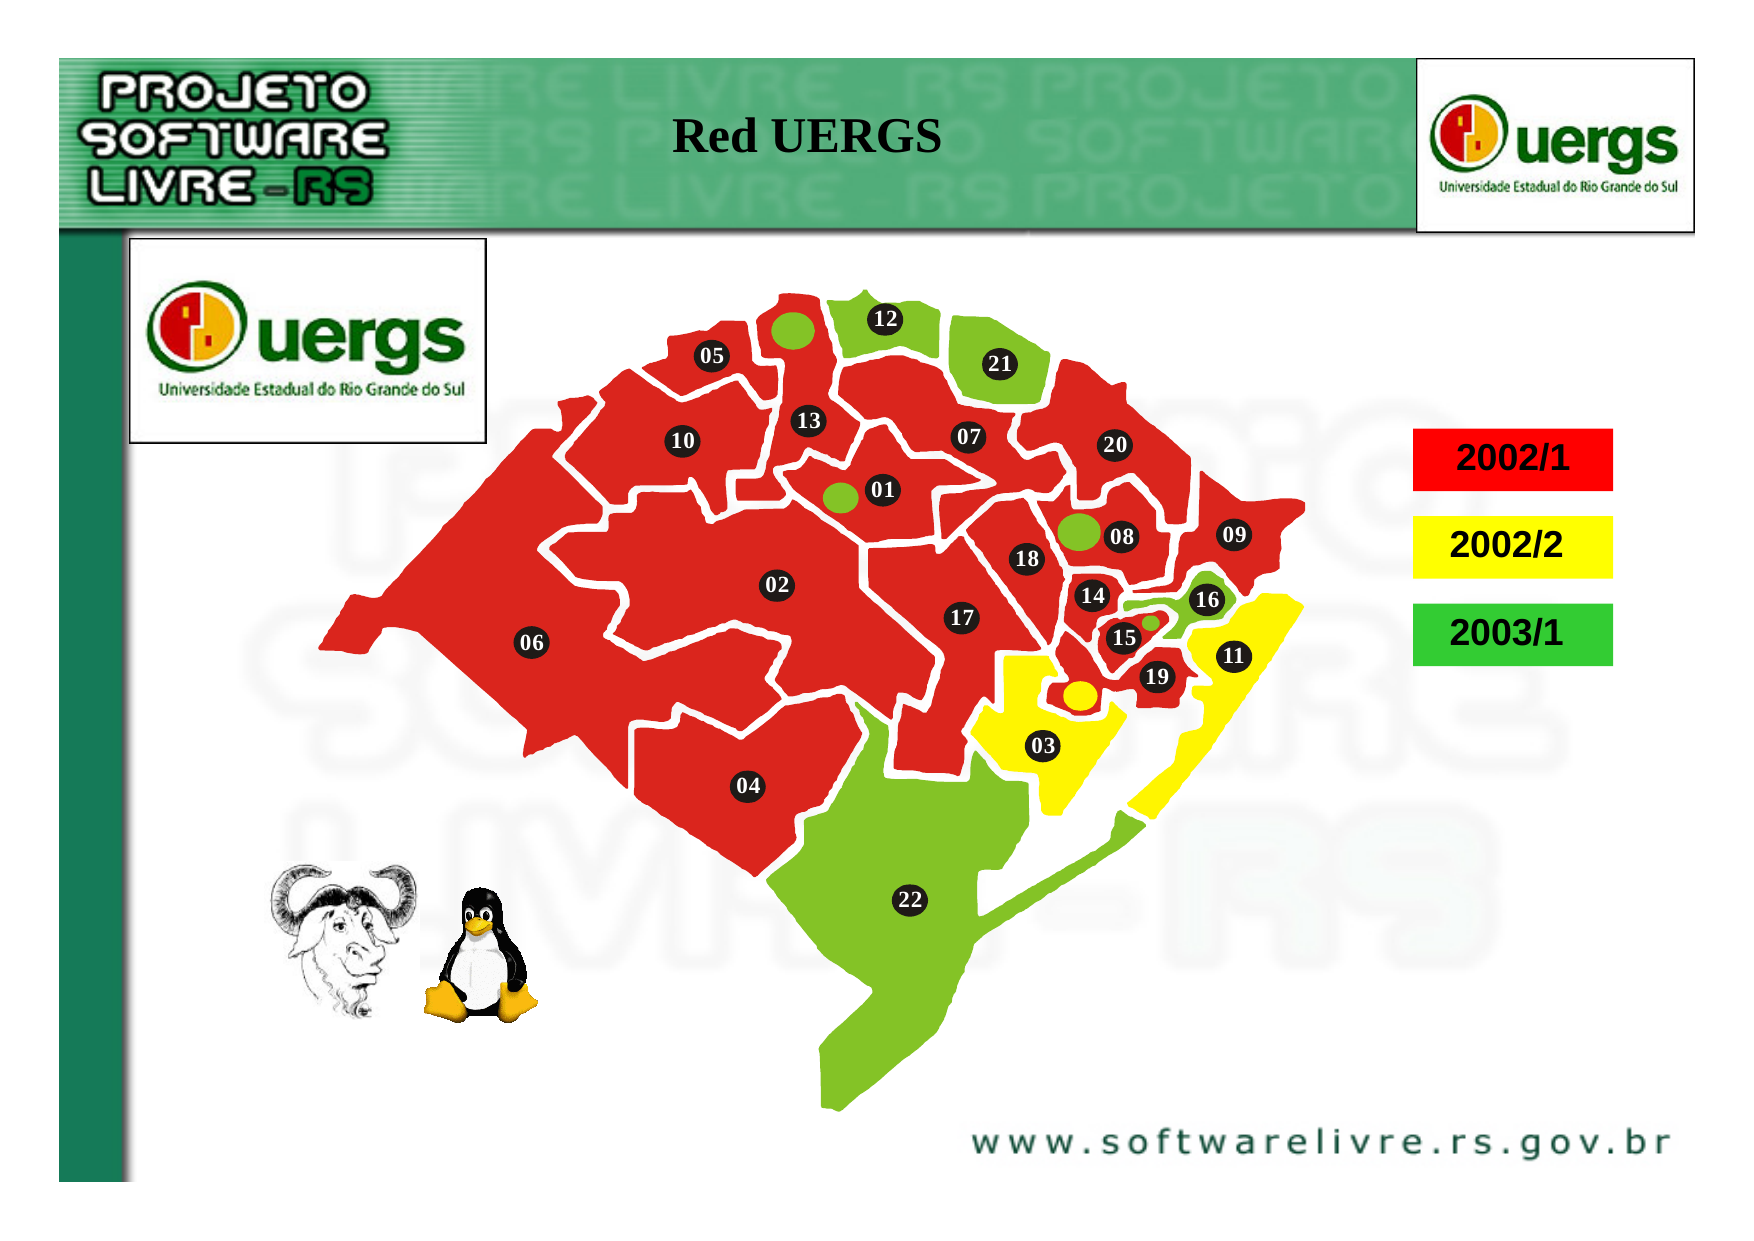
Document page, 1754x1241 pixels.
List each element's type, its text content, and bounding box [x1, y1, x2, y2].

text_box Red UERGS [356, 108, 1258, 168]
text_box 2002/2 [1388, 516, 1626, 577]
text_box 2002/1 [1388, 428, 1639, 489]
text_box 2003/1 [1388, 603, 1626, 664]
picture [59, 58, 1695, 1182]
